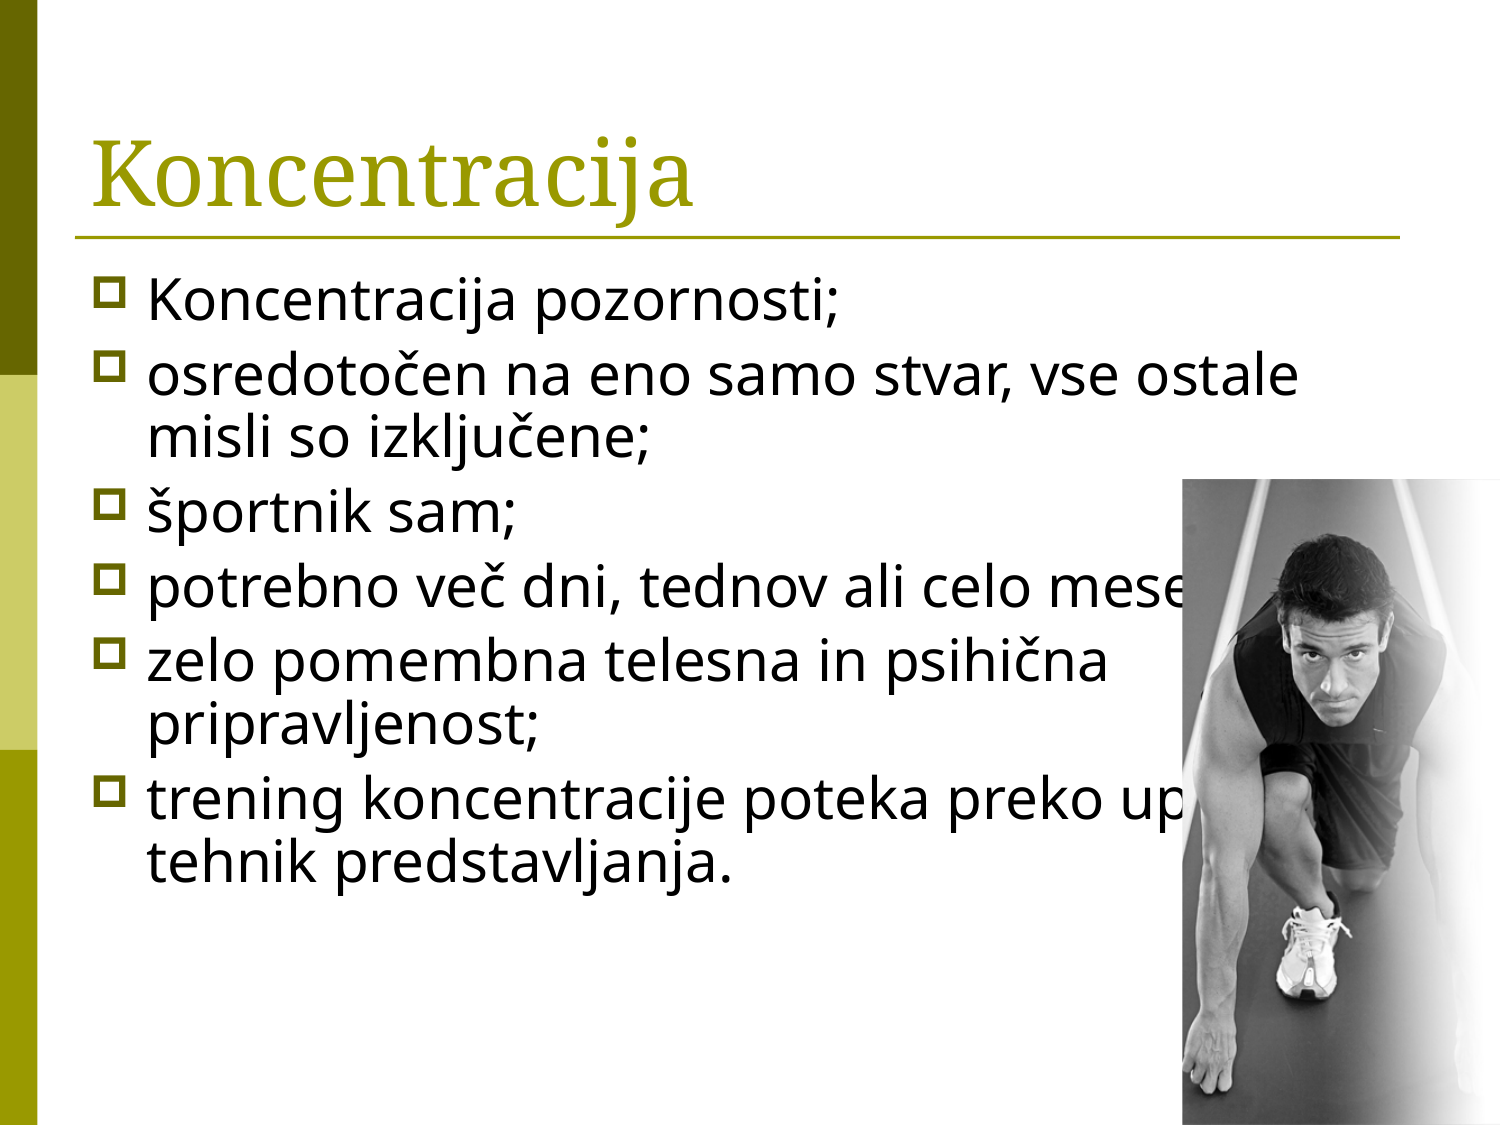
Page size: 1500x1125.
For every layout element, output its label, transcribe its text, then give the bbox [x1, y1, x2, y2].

picture [1182, 479, 1500, 1125]
list Koncentracija pozornosti; osredotočen na eno samo stvar, vse ostale misli so izključene; športnik sam; potrebno več dni, tednov ali celo mesecev; zelo pomembna telesna in psihična pripravljenost; trening koncentracije poteka preko uporabe tehnik predstavljanja. [75, 262, 1425, 1006]
title Koncentracija [75, 45, 1425, 233]
